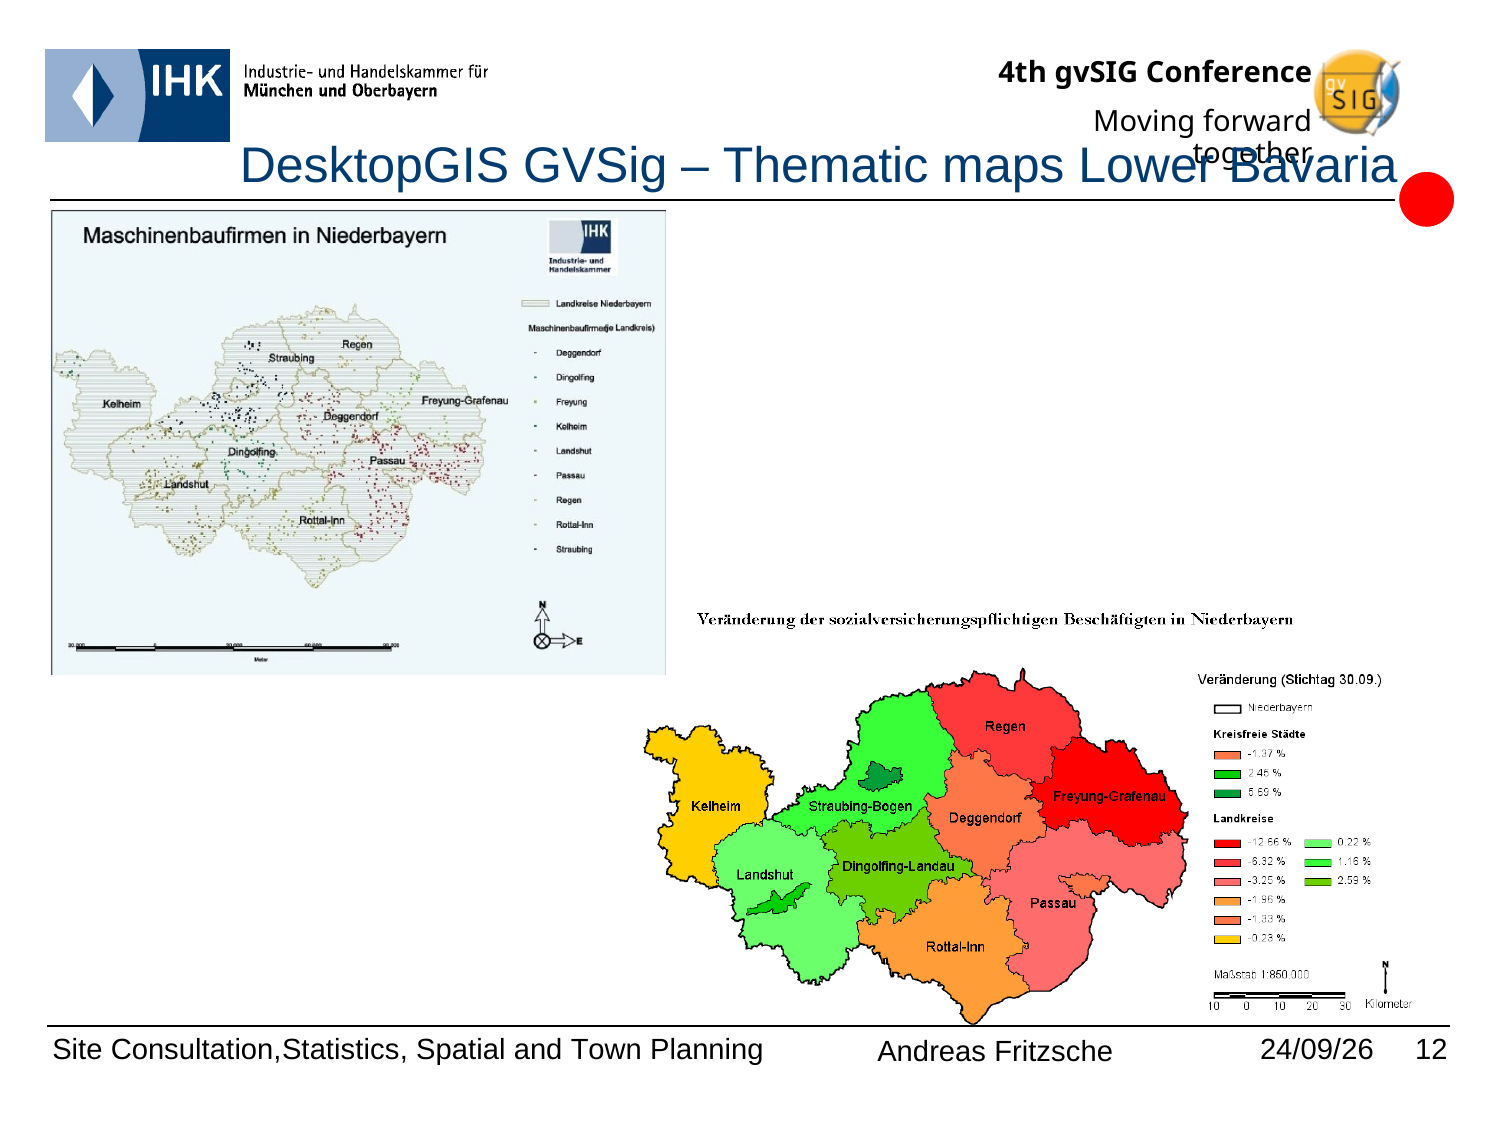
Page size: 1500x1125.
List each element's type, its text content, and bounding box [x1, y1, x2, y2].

picture [1312, 49, 1401, 125]
text_box DesktopGIS GVSig – Thematic maps Lower Bavaria [224, 125, 1463, 201]
picture [50, 209, 1413, 1038]
picture [45, 49, 488, 142]
